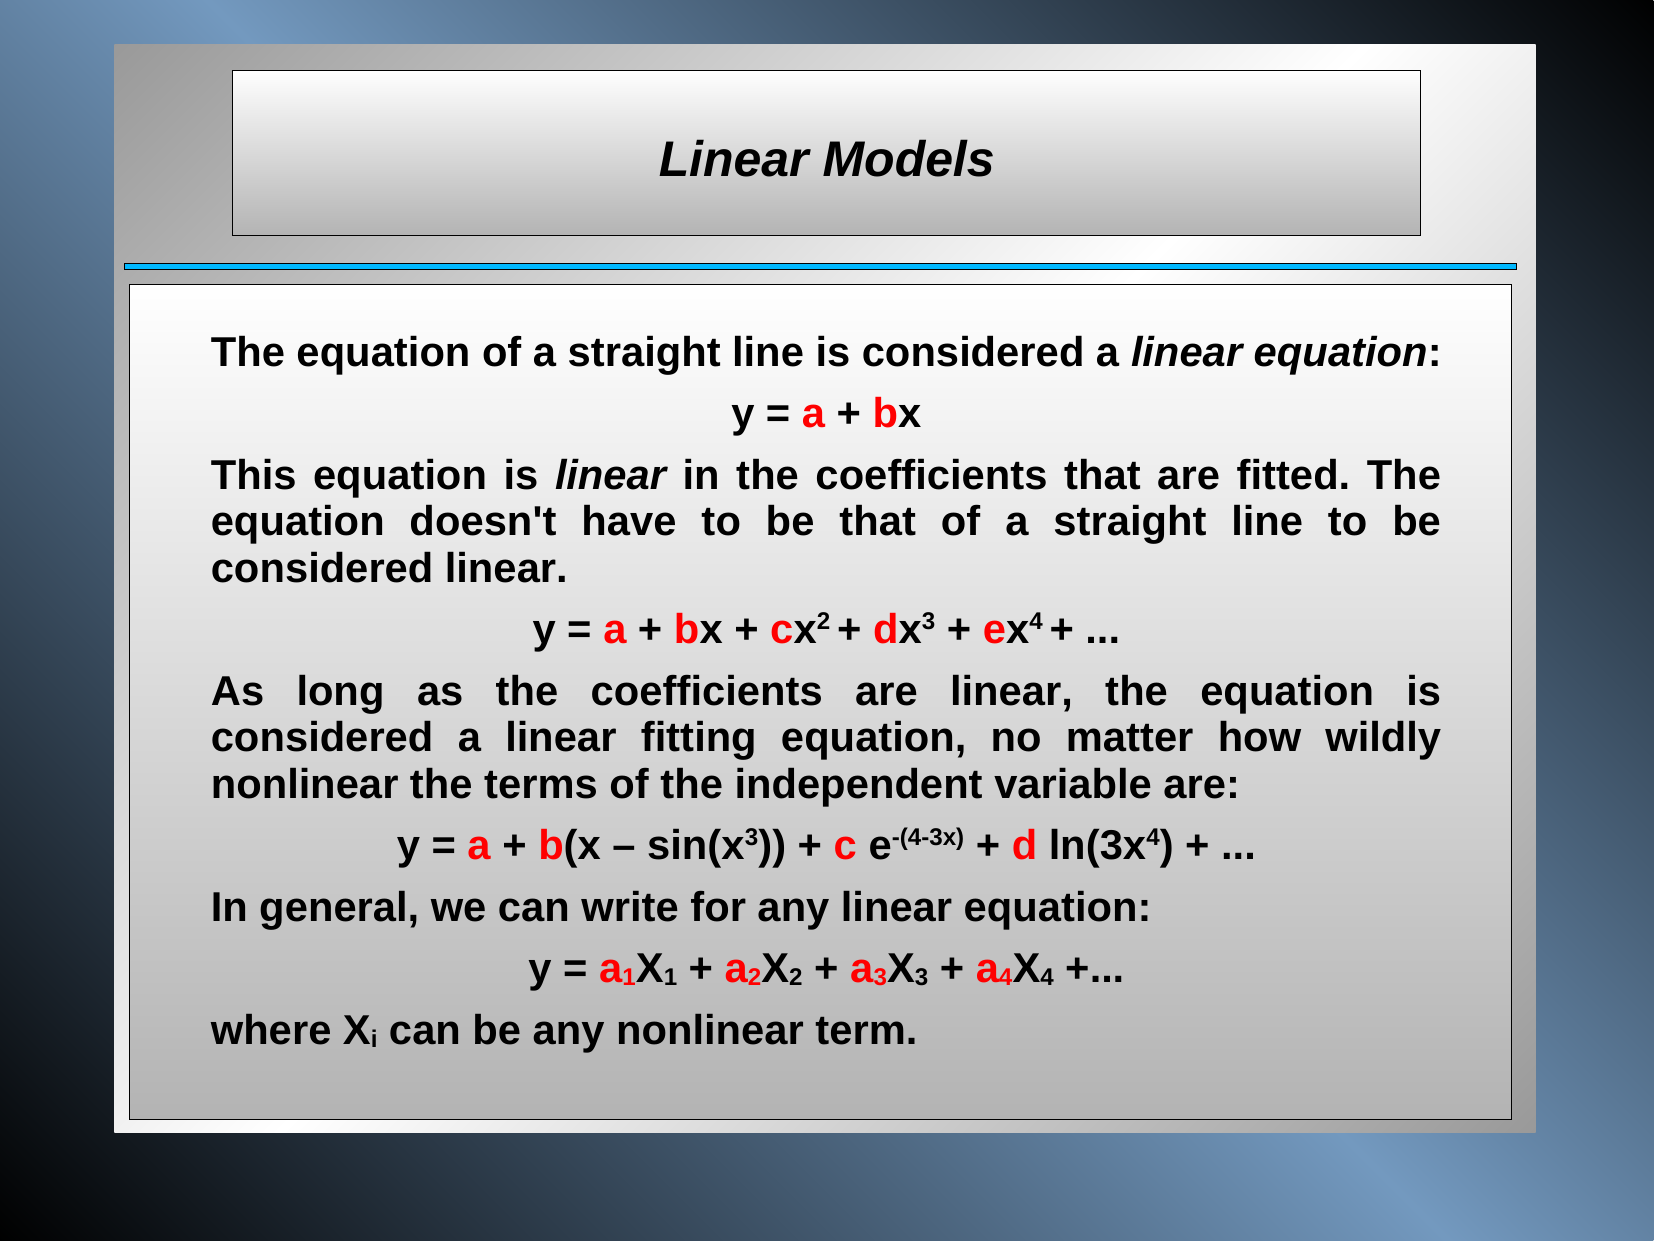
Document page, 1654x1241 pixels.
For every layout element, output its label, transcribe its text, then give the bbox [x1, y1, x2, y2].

text_box [232, 70, 1421, 236]
text_box [129, 284, 1512, 1120]
text_box Linear Models [397, 131, 1256, 194]
text_box The equation of a straight line is considered a linear equation: y = a + bx This equation is linear in the coefficients that are fitted. The equation doesn't have to be that of a straight line to be considered linear. y = a + bx + cx2 + dx3 + ex4 + ... As long as the coefficients are linear, the equation is considered a linear fitting equation, no matter how wildly nonlinear the terms of the independent variable are: y = a + b(x – sin(x3)) + c e-(4-3x) + d ln(3x4) + ... In general, we can write for any linear equation: y = a1X1 + a2X2 + a3X3 + a4X4 +... where Xi can be any nonlinear term. [210, 328, 1443, 1241]
text_box [124, 263, 1517, 270]
